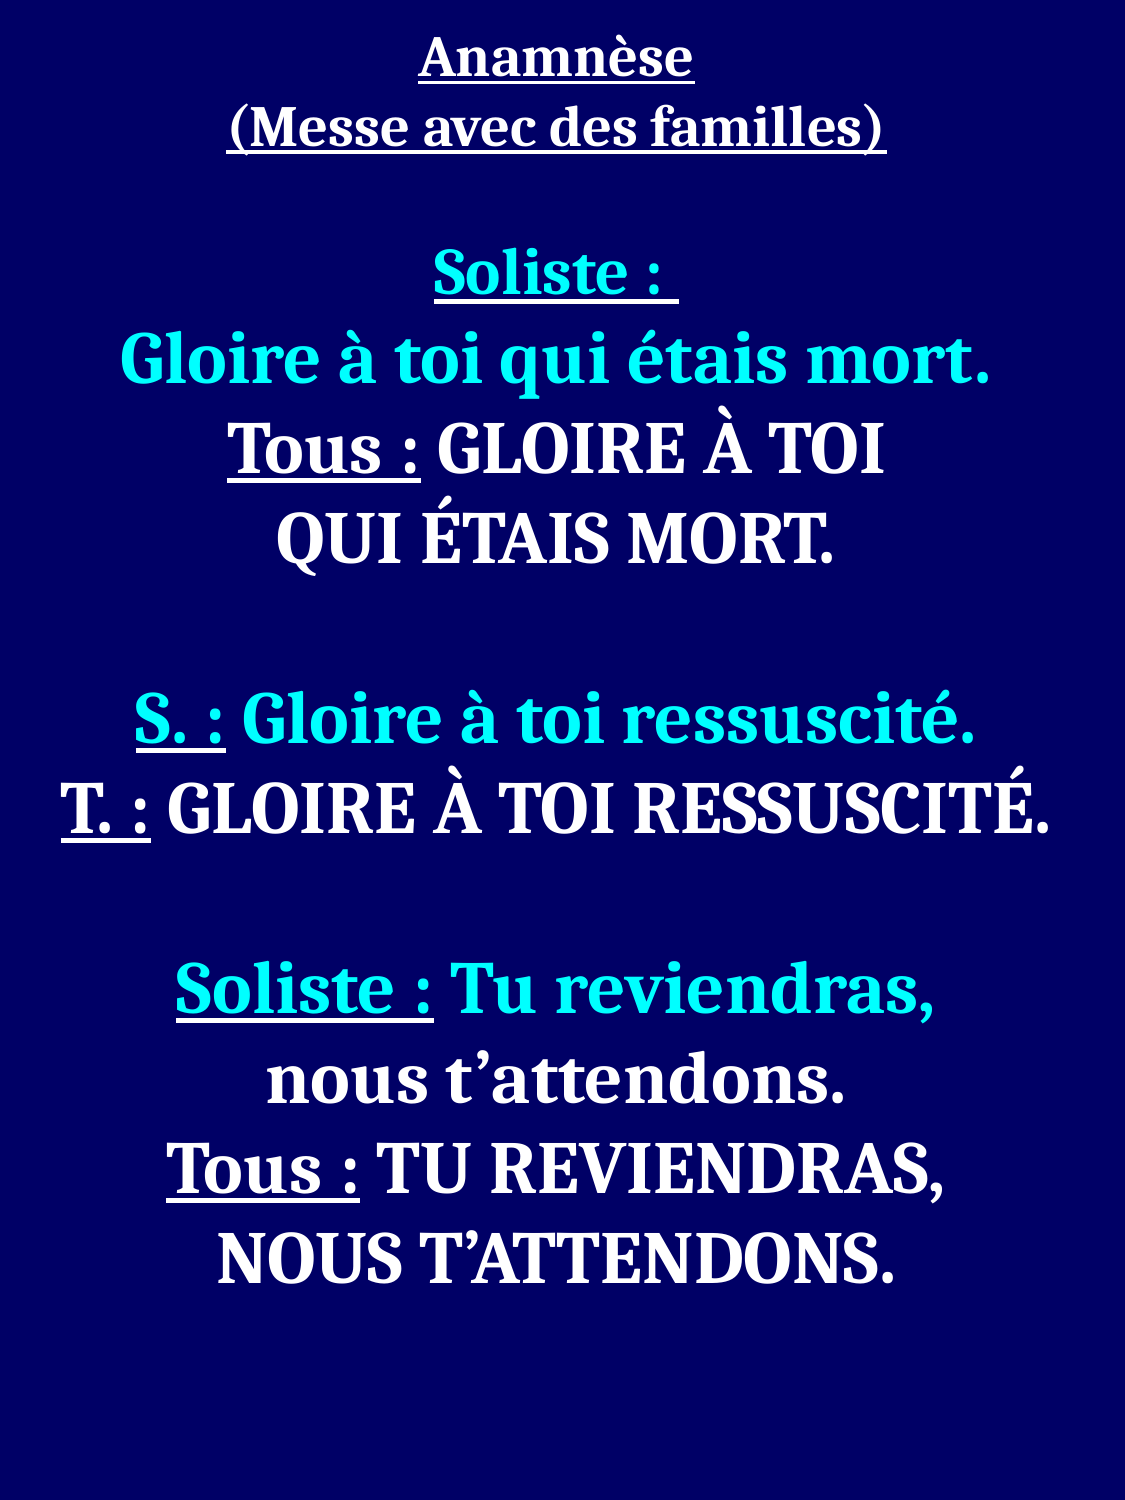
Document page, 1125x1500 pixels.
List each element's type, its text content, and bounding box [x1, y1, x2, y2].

text_box Anamnèse (Messe avec des familles) Soliste : Gloire à toi qui étais mort. Tous : GLOIRE À TOI QUI ÉTAIS MORT. S. : Gloire à toi ressuscité. T. : GLOIRE À TOI RESSUSCITÉ. Soliste : Tu reviendras, nous t’attendons. Tous : TU REVIENDRAS, NOUS T’ATTENDONS. [0, 0, 1125, 1474]
